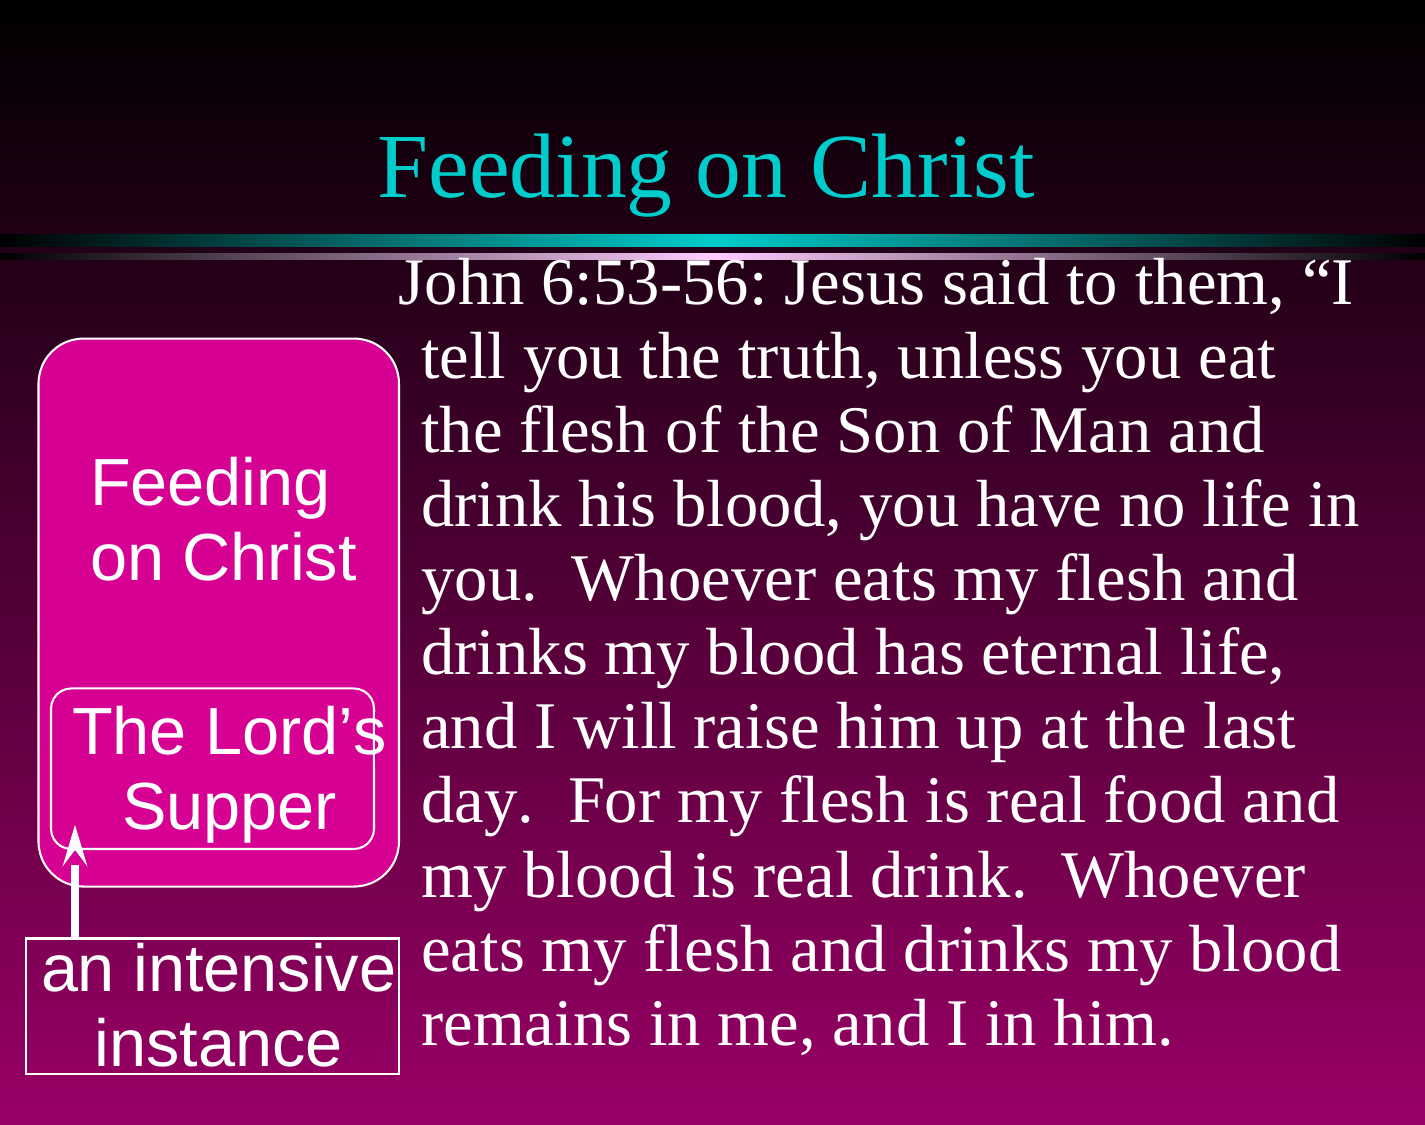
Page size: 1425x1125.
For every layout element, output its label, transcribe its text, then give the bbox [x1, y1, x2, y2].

title Feeding on Christ [95, 37, 1319, 225]
text_box The Lord’s Supper [51, 688, 374, 849]
text_box an intensive instance [25, 938, 399, 1074]
list John 6:53-56: Jesus said to them, “I tell you the truth, unless you eat the flesh of the Son of Man and drink his blood, you have no life in you. Whoever eats my flesh and drinks my blood has eternal life, and I will raise him up at the last day. For my flesh is real food and my blood is real drink. Whoever eats my flesh and drinks my blood remains in me, and I in him. [349, 237, 1381, 1125]
text_box [38, 338, 399, 887]
text_box Feeding on Christ [75, 437, 388, 603]
